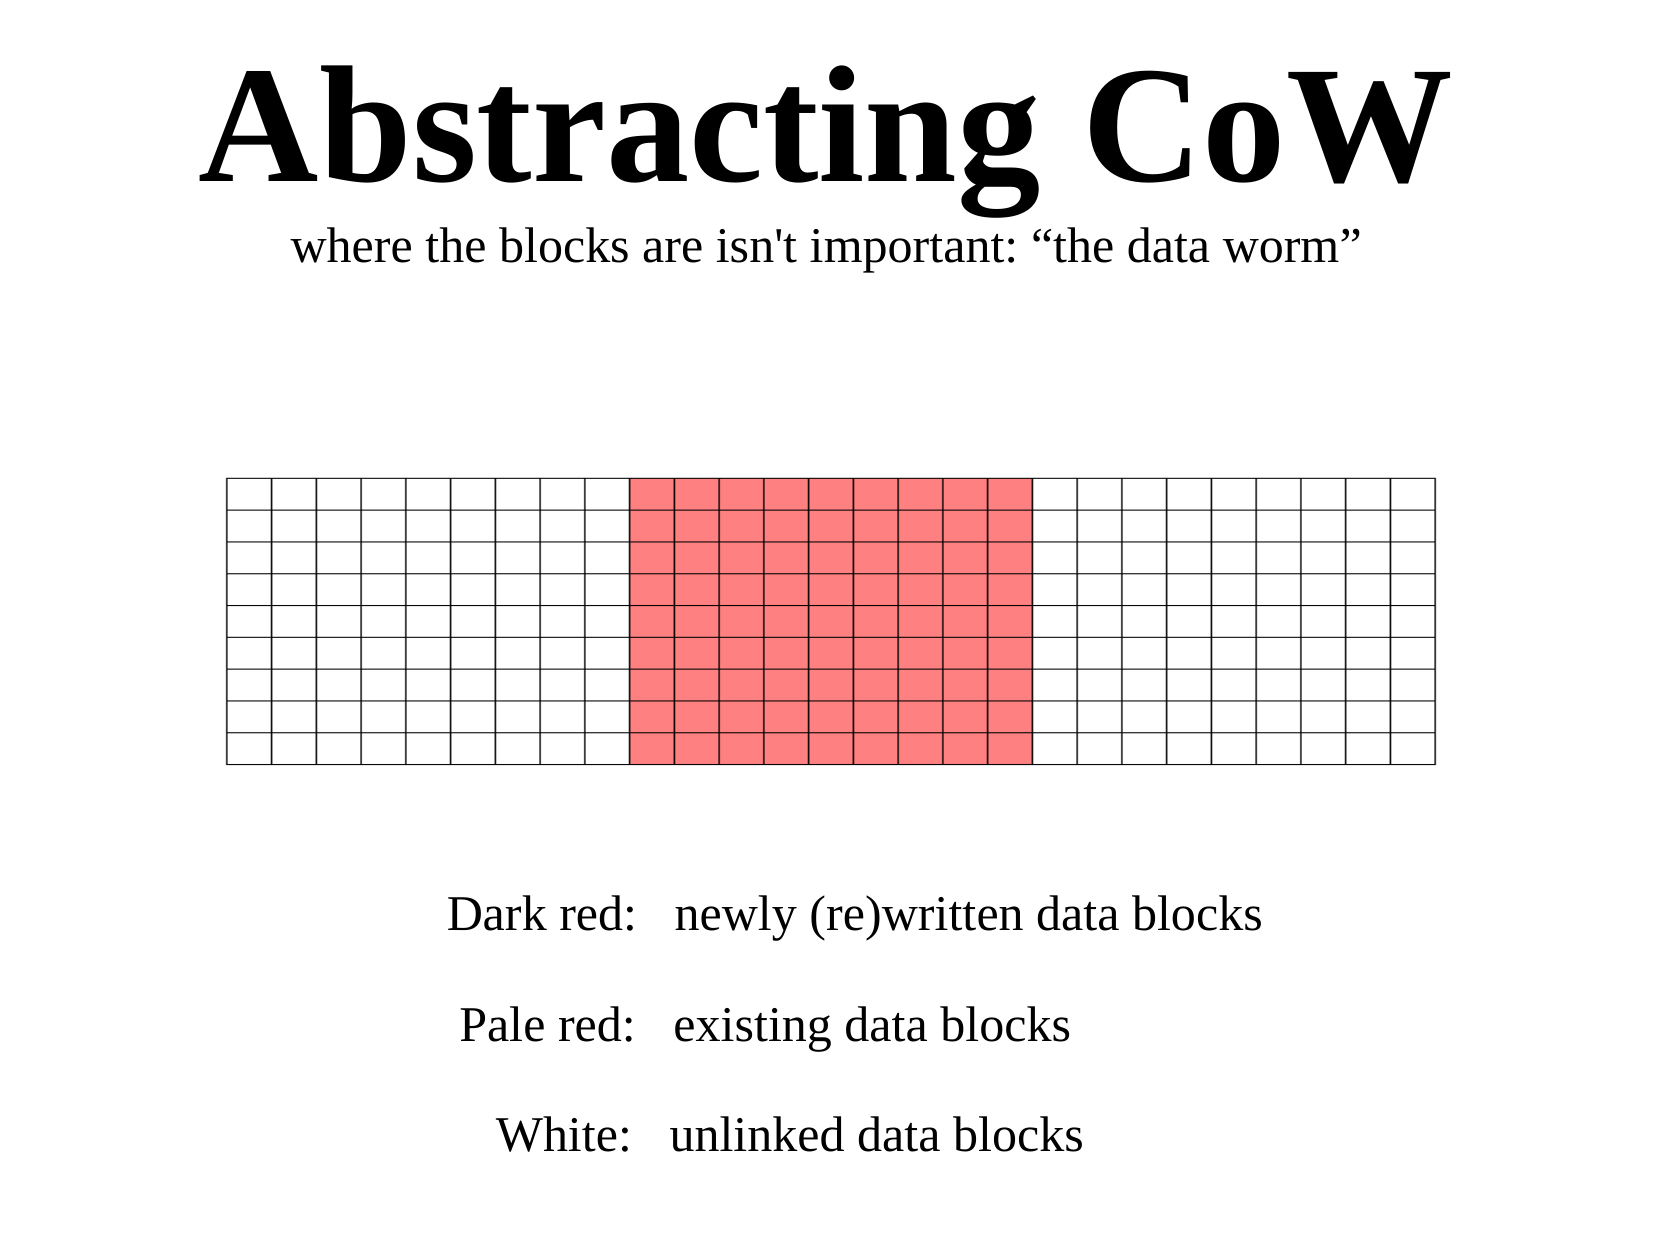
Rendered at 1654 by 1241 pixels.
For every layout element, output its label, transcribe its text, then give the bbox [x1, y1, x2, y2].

title Dark red: newly (re)written data blocks Pale red: existing data blocks White: unlinked data blocks [446, 886, 1501, 1163]
picture [198, 410, 1466, 834]
title Abstracting CoW where the blocks are isn't important: “the data worm” [82, 33, 1571, 273]
